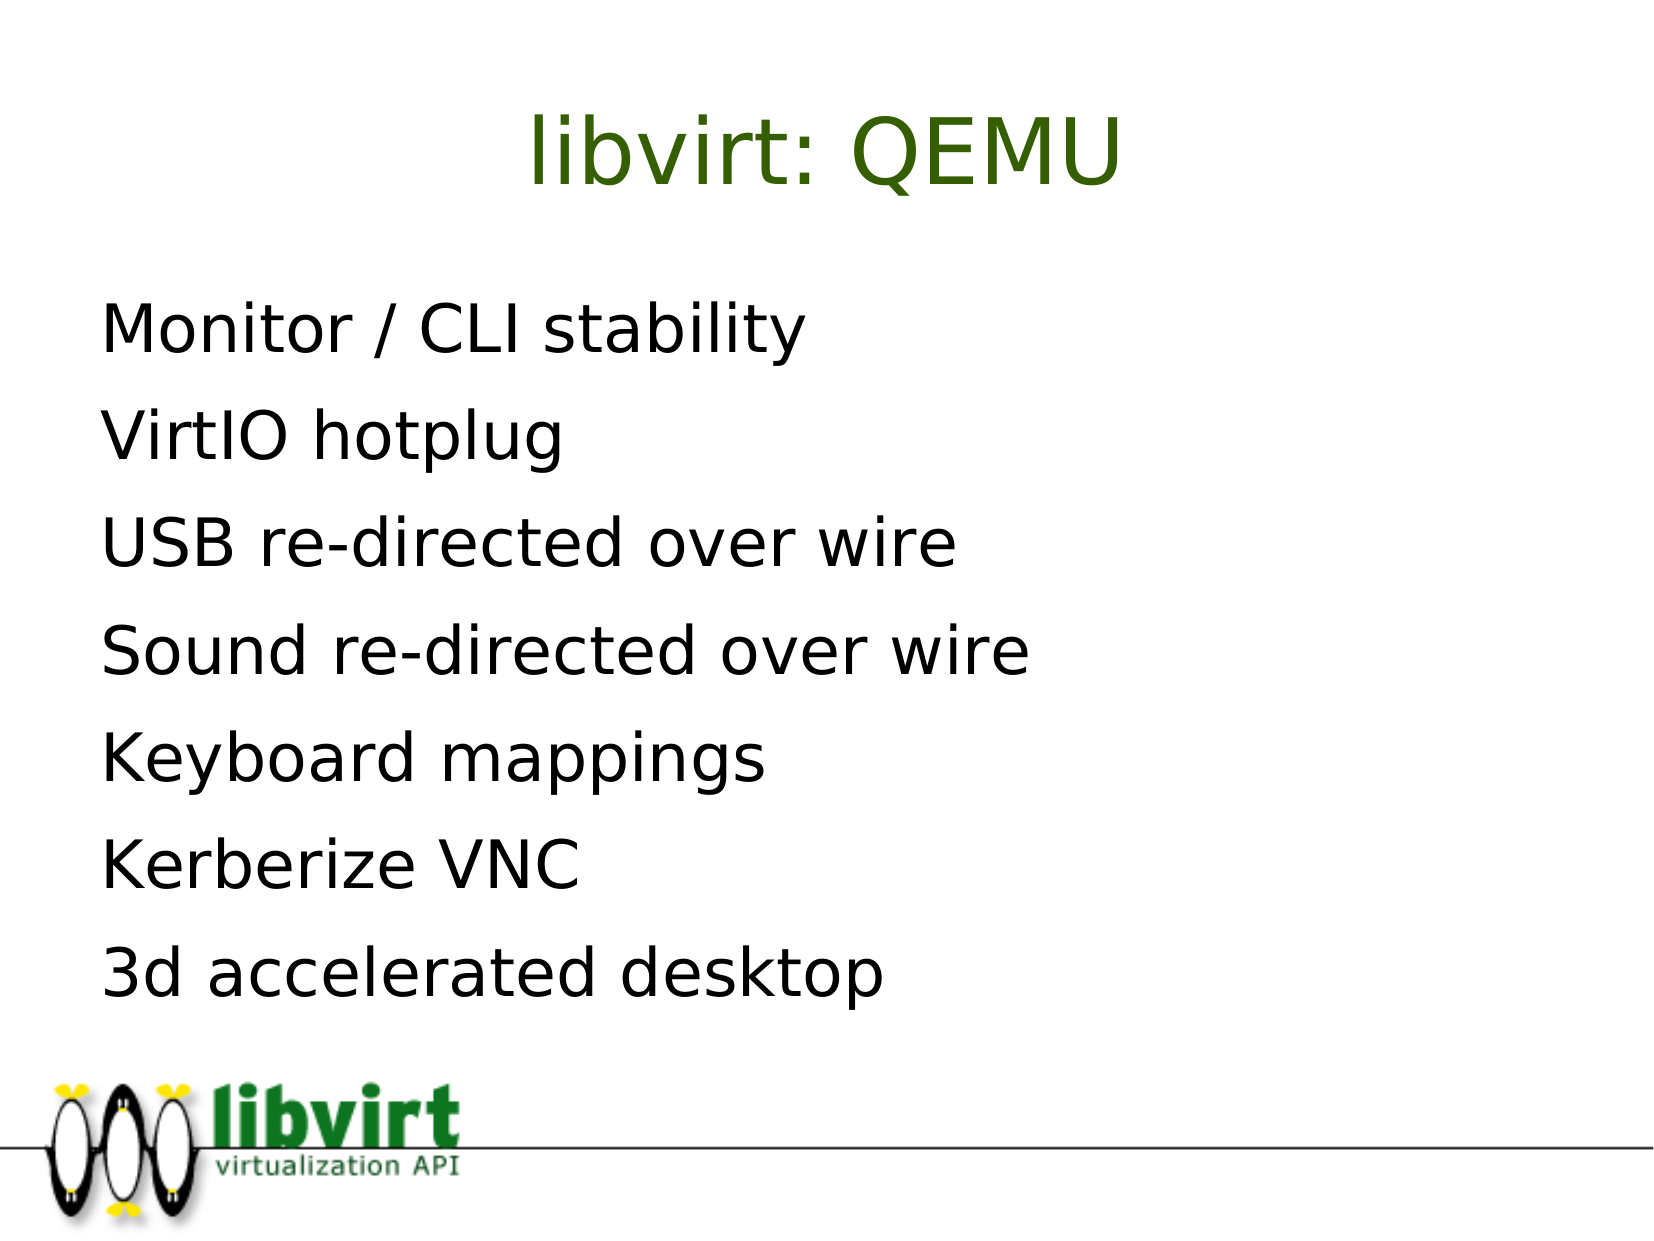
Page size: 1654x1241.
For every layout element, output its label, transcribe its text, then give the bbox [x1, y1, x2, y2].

title libvirt: QEMU [82, 49, 1571, 257]
picture [0, 1076, 1654, 1241]
list Monitor / CLI stability VirtIO hotplug USB re-directed over wire Sound re-directed over wire Keyboard mappings Kerberize VNC 3d accelerated desktop [82, 290, 1571, 1109]
